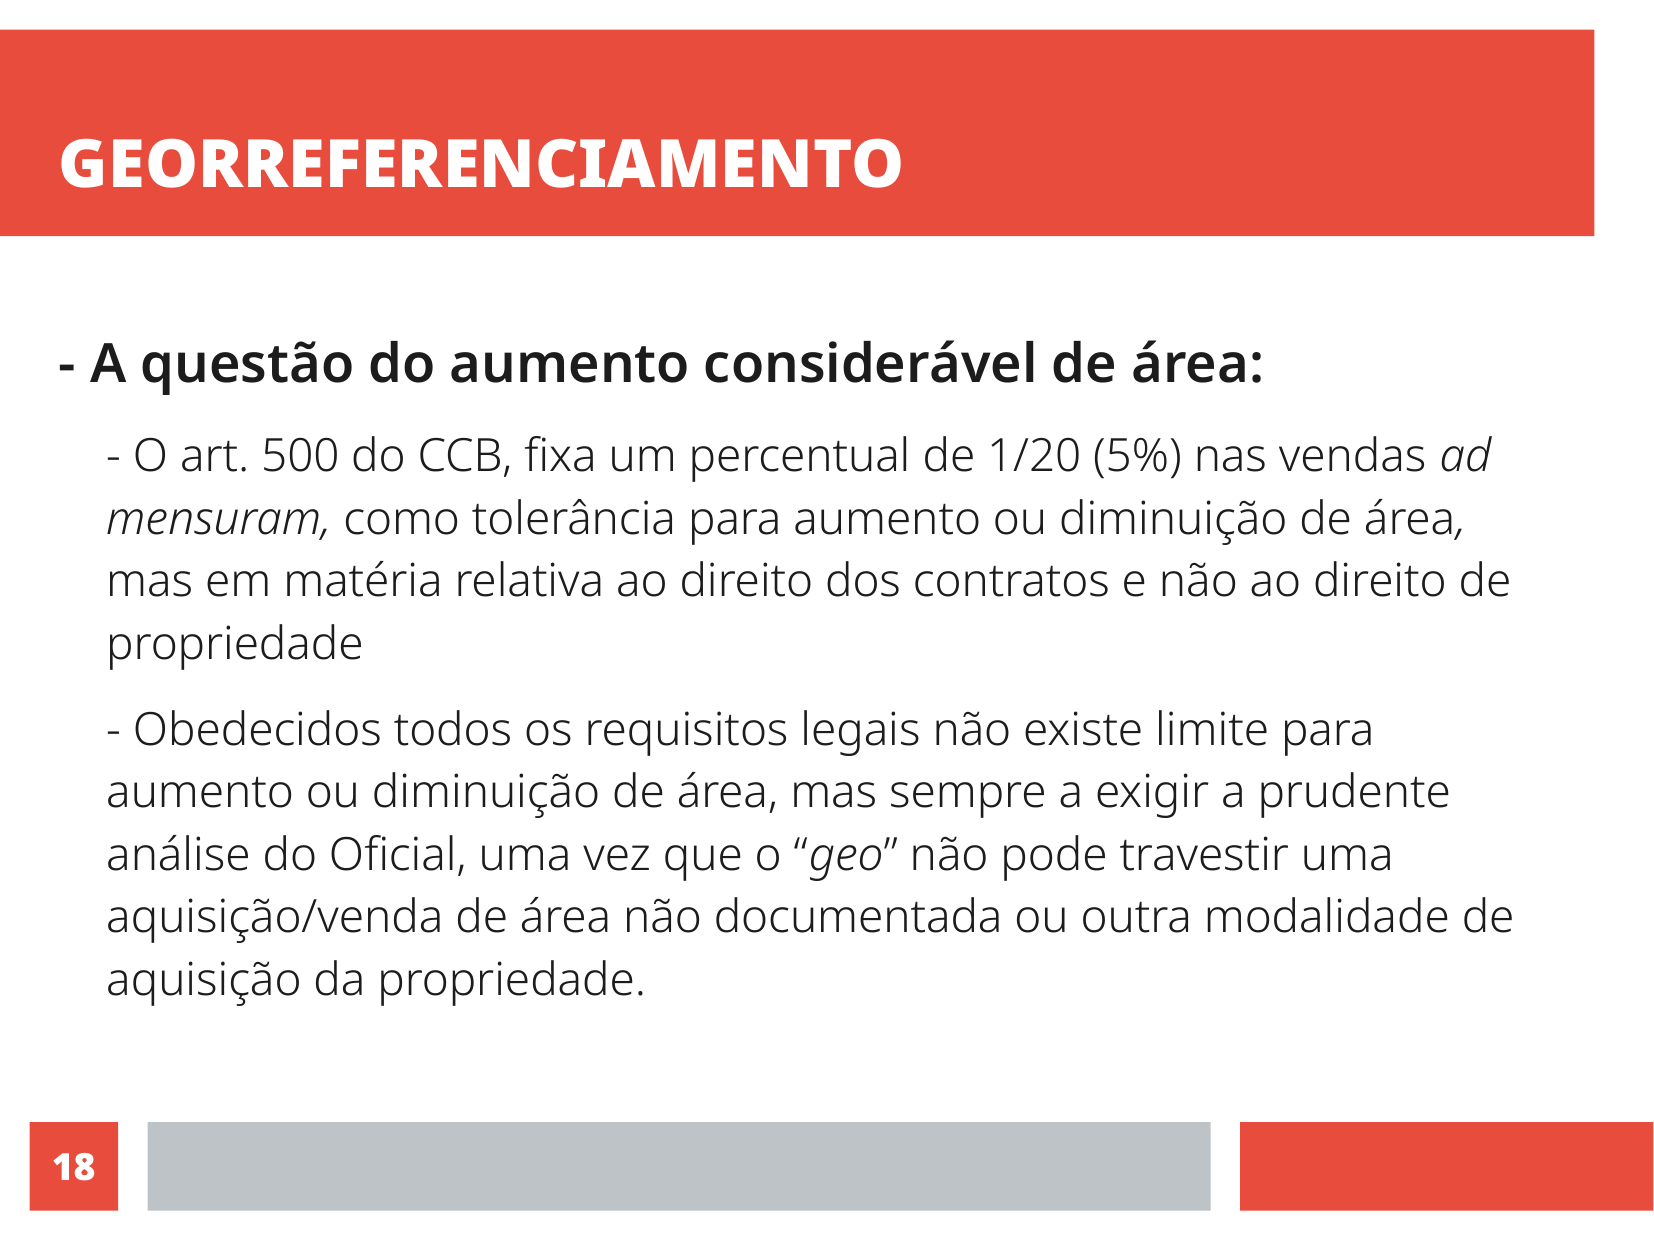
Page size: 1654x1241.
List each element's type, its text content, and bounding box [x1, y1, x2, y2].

title GEORREFERENCIAMENTO [59, 59, 1595, 207]
list - A questão do aumento considerável de área: - O art. 500 do CCB, fixa um percentual de 1/20 (5%) nas vendas ad mensuram, como tolerância para aumento ou diminuição de área, mas em matéria relativa ao direito dos contratos e não ao direito de propriedade - Obedecidos todos os requisitos legais não existe limite para aumento ou diminuição de área, mas sempre a exigir a prudente análise do Oficial, uma vez que o “geo” não pode travestir uma aquisição/venda de área não documentada ou outra modalidade de aquisição da propriedade. [59, 324, 1565, 1093]
